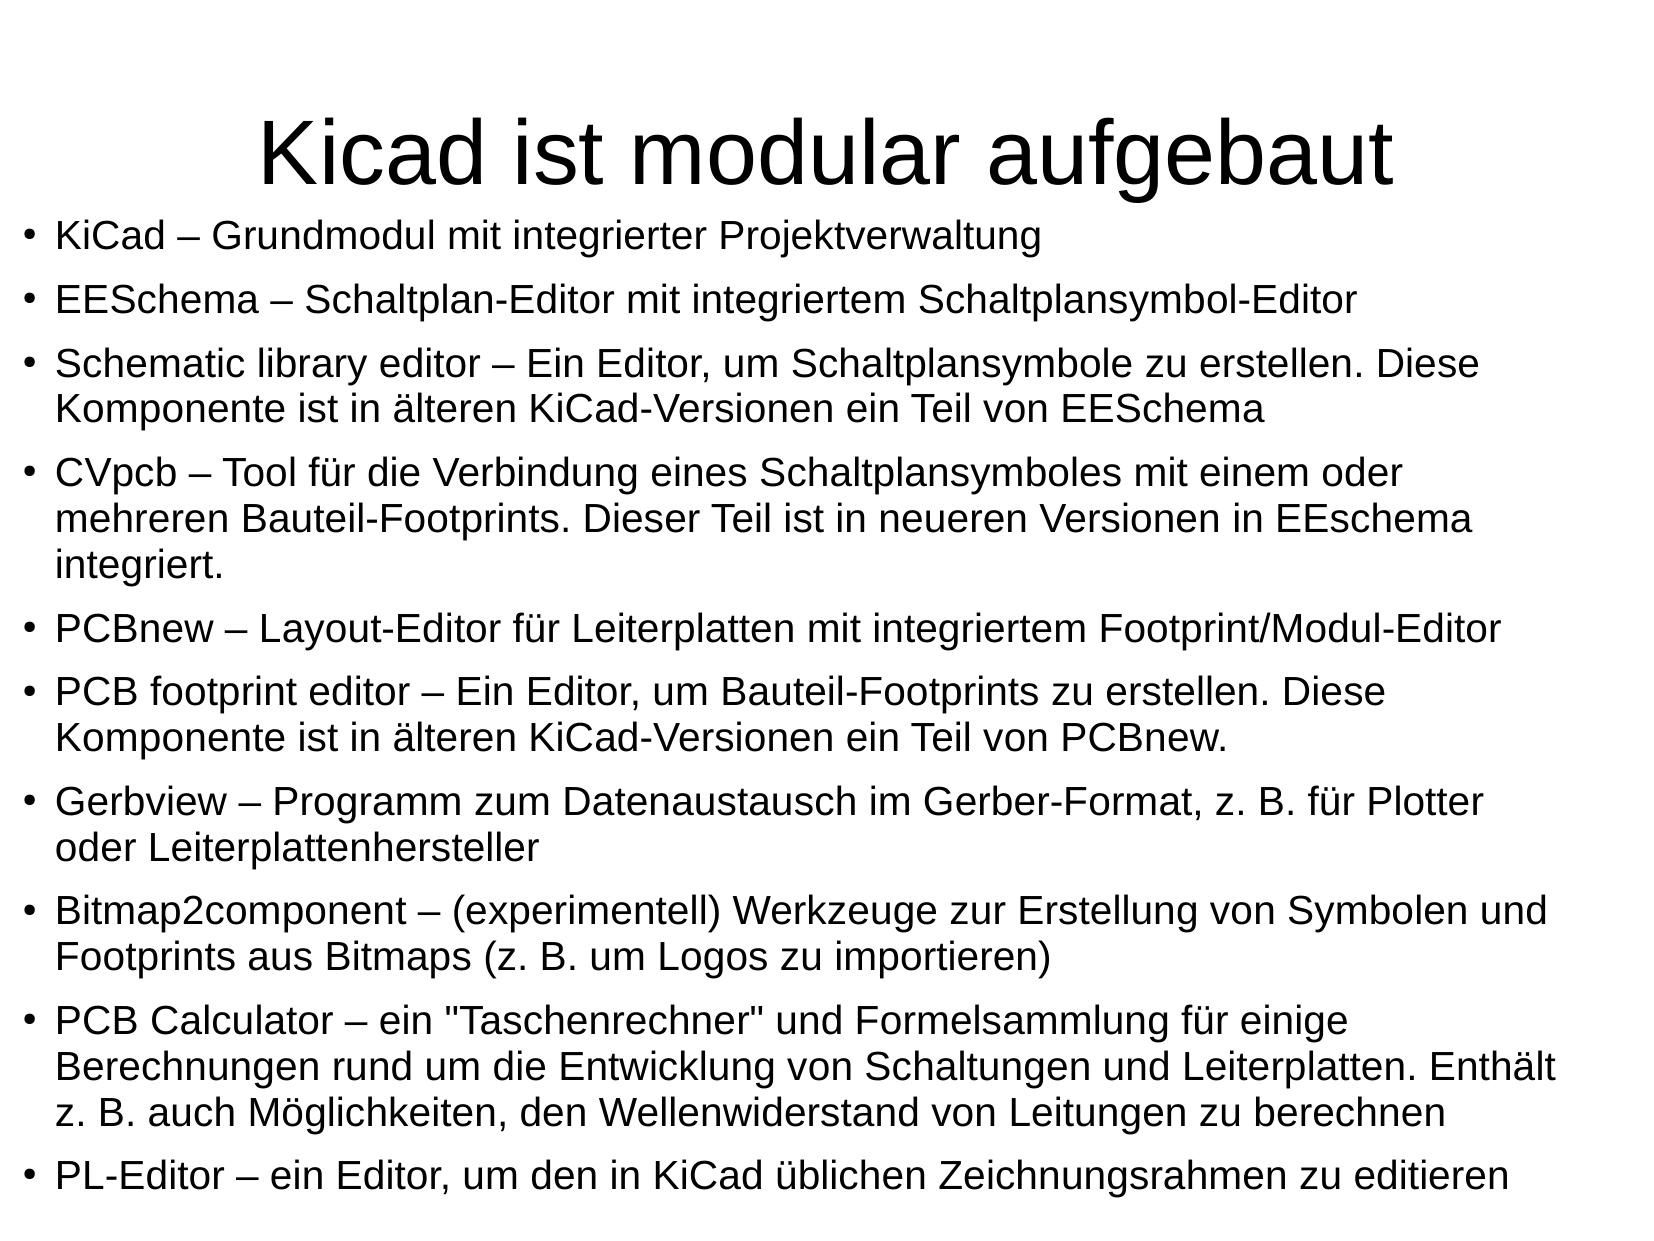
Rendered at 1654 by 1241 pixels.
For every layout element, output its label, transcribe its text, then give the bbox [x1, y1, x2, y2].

list KiCad – Grundmodul mit integrierter Projektverwaltung EESchema – Schaltplan-Editor mit integriertem Schaltplansymbol-Editor Schematic library editor – Ein Editor, um Schaltplansymbole zu erstellen. Diese Komponente ist in älteren KiCad-Versionen ein Teil von EESchema CVpcb – Tool für die Verbindung eines Schaltplansymboles mit einem oder mehreren Bauteil-Footprints. Dieser Teil ist in neueren Versionen in EEschema integriert. PCBnew – Layout-Editor für Leiterplatten mit integriertem Footprint/Modul-Editor PCB footprint editor – Ein Editor, um Bauteil-Footprints zu erstellen. Diese Komponente ist in älteren KiCad-Versionen ein Teil von PCBnew. Gerbview – Programm zum Datenaustausch im Gerber-Format, z. B. für Plotter oder Leiterplattenhersteller Bitmap2component – (experimentell) Werkzeuge zur Erstellung von Symbolen und Footprints aus Bitmaps (z. B. um Logos zu importieren) PCB Calculator – ein "Taschenrechner" und Formelsammlung für einige Berechnungen rund um die Entwicklung von Schaltungen und Leiterplatten. Enthält z. B. auch Möglichkeiten, den Wellenwiderstand von Leitungen zu berechnen PL-Editor – ein Editor, um den in KiCad üblichen Zeichnungsrahmen zu editieren [11, 212, 1571, 1205]
title Kicad ist modular aufgebaut [82, 49, 1571, 212]
